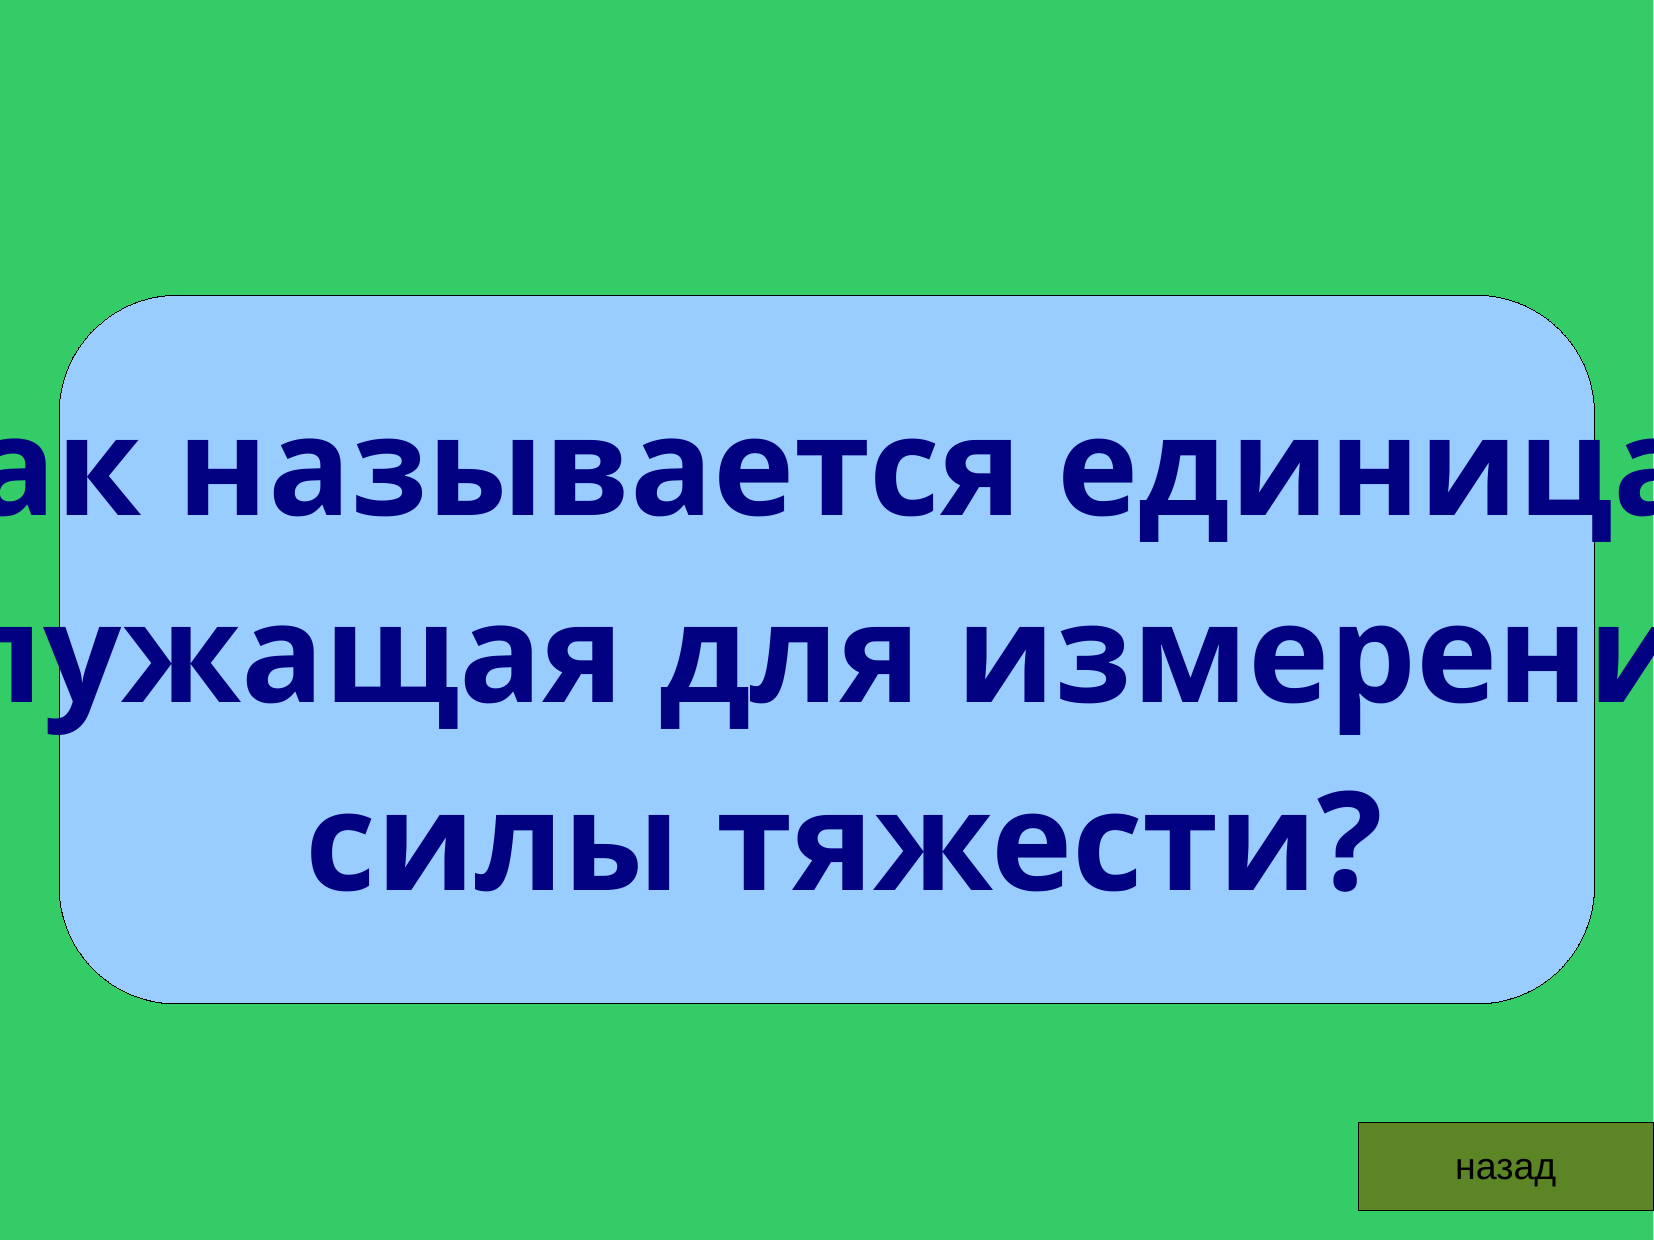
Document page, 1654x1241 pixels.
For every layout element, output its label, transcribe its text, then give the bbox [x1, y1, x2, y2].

text_box Как называется единица, служащая для измерения силы тяжести? [59, 295, 1595, 1004]
text_box назад [1358, 1122, 1654, 1211]
